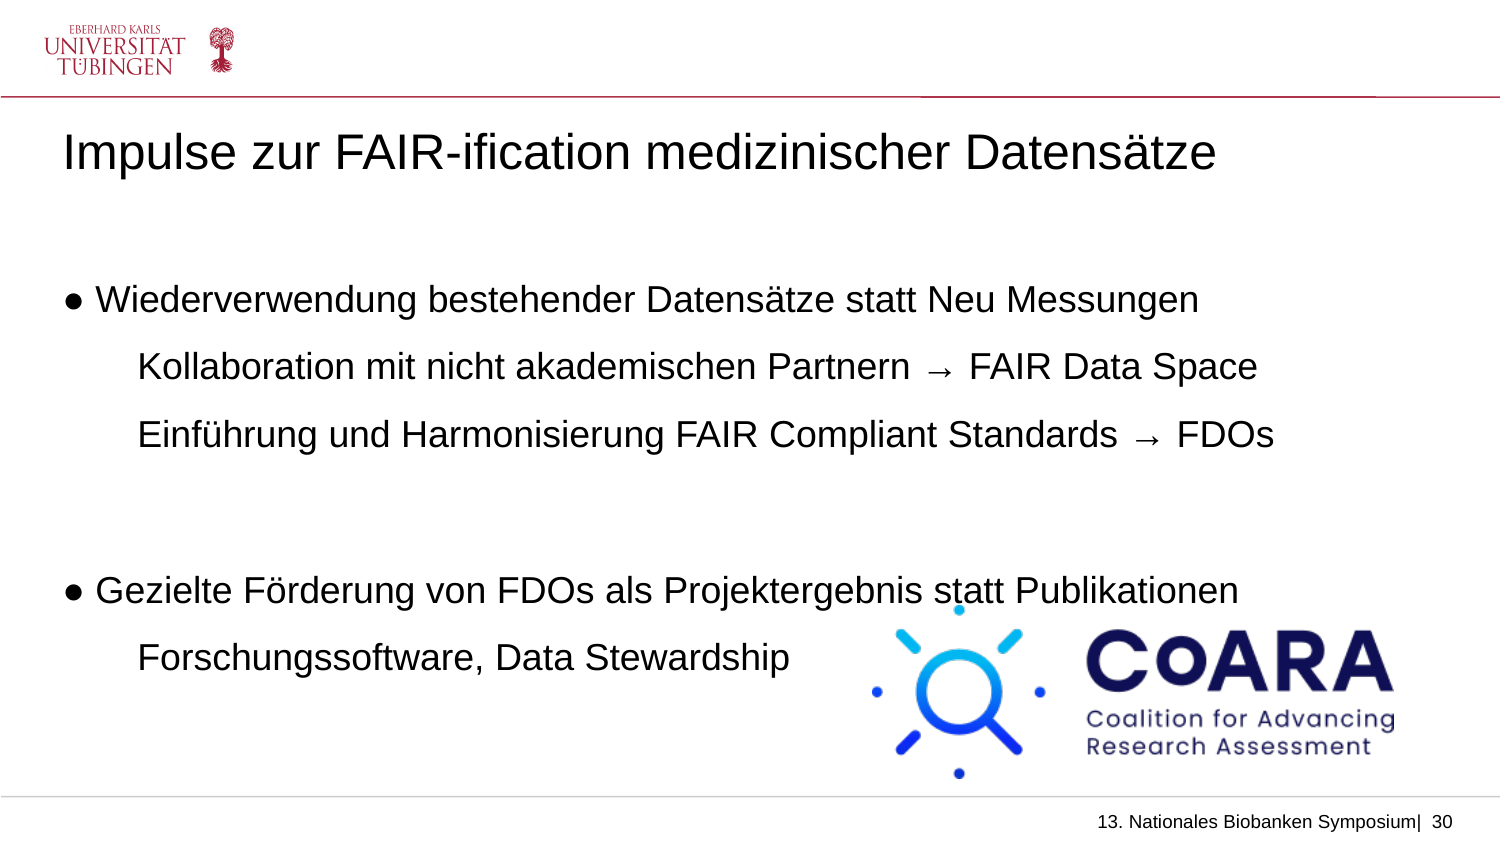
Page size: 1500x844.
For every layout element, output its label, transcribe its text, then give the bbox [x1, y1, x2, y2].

picture [44, 25, 234, 75]
title Impulse zur FAIR-ification medizinischer Datensätze [47, 104, 1453, 190]
picture [872, 605, 1394, 779]
list ● Wiederverwendung bestehender Datensätze statt Neu Messungen Kollaboration mit nicht akademischen Partnern → FAIR Data Space Einführung und Harmonisierung FAIR Compliant Standards → FDOs ● Gezielte Förderung von FDOs als Projektergebnis statt Publikationen Forschungssoftware, Data Stewardship [47, 237, 1453, 797]
